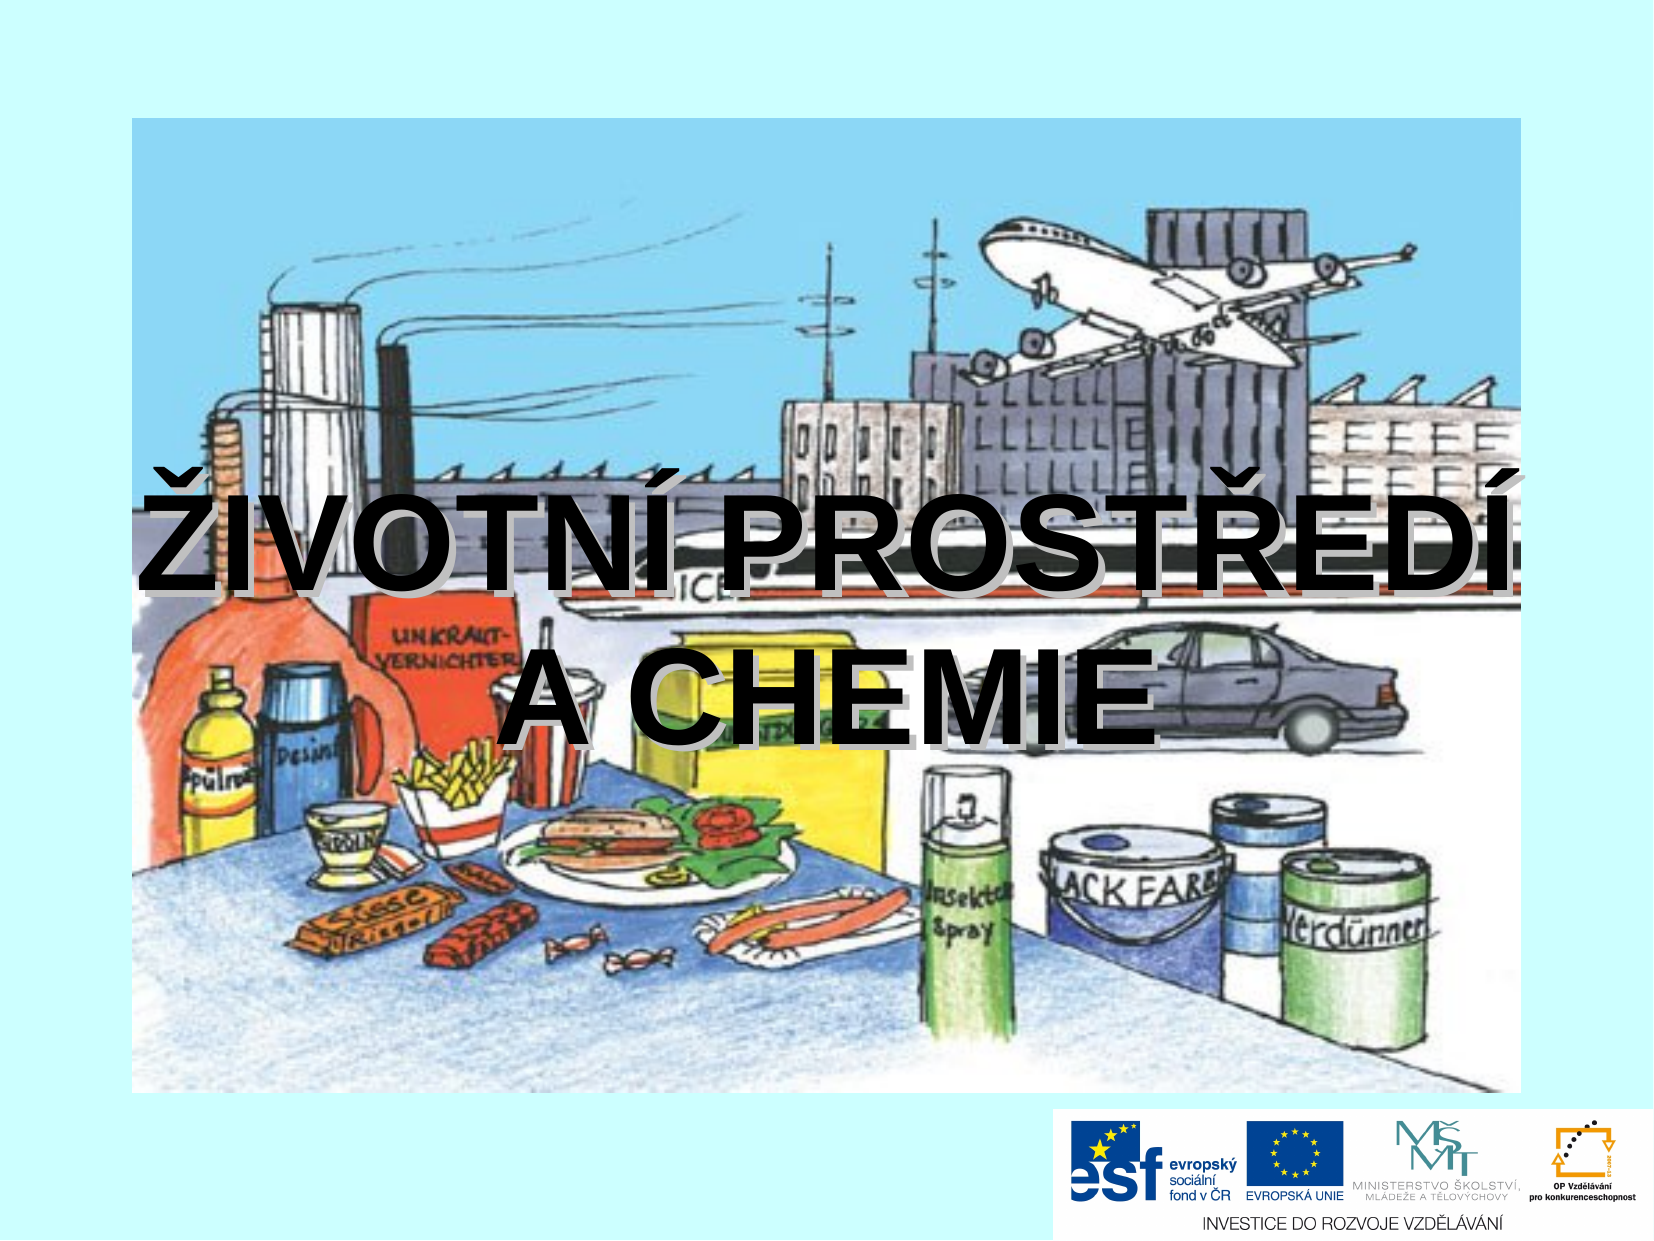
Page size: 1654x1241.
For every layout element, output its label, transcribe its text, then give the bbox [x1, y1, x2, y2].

picture [132, 1030, 1521, 1093]
picture [1053, 1109, 1654, 1241]
picture [132, 118, 1521, 210]
subtitle ŽIVOTNÍ PROSTŘEDÍ A CHEMIE [82, 210, 1571, 1030]
